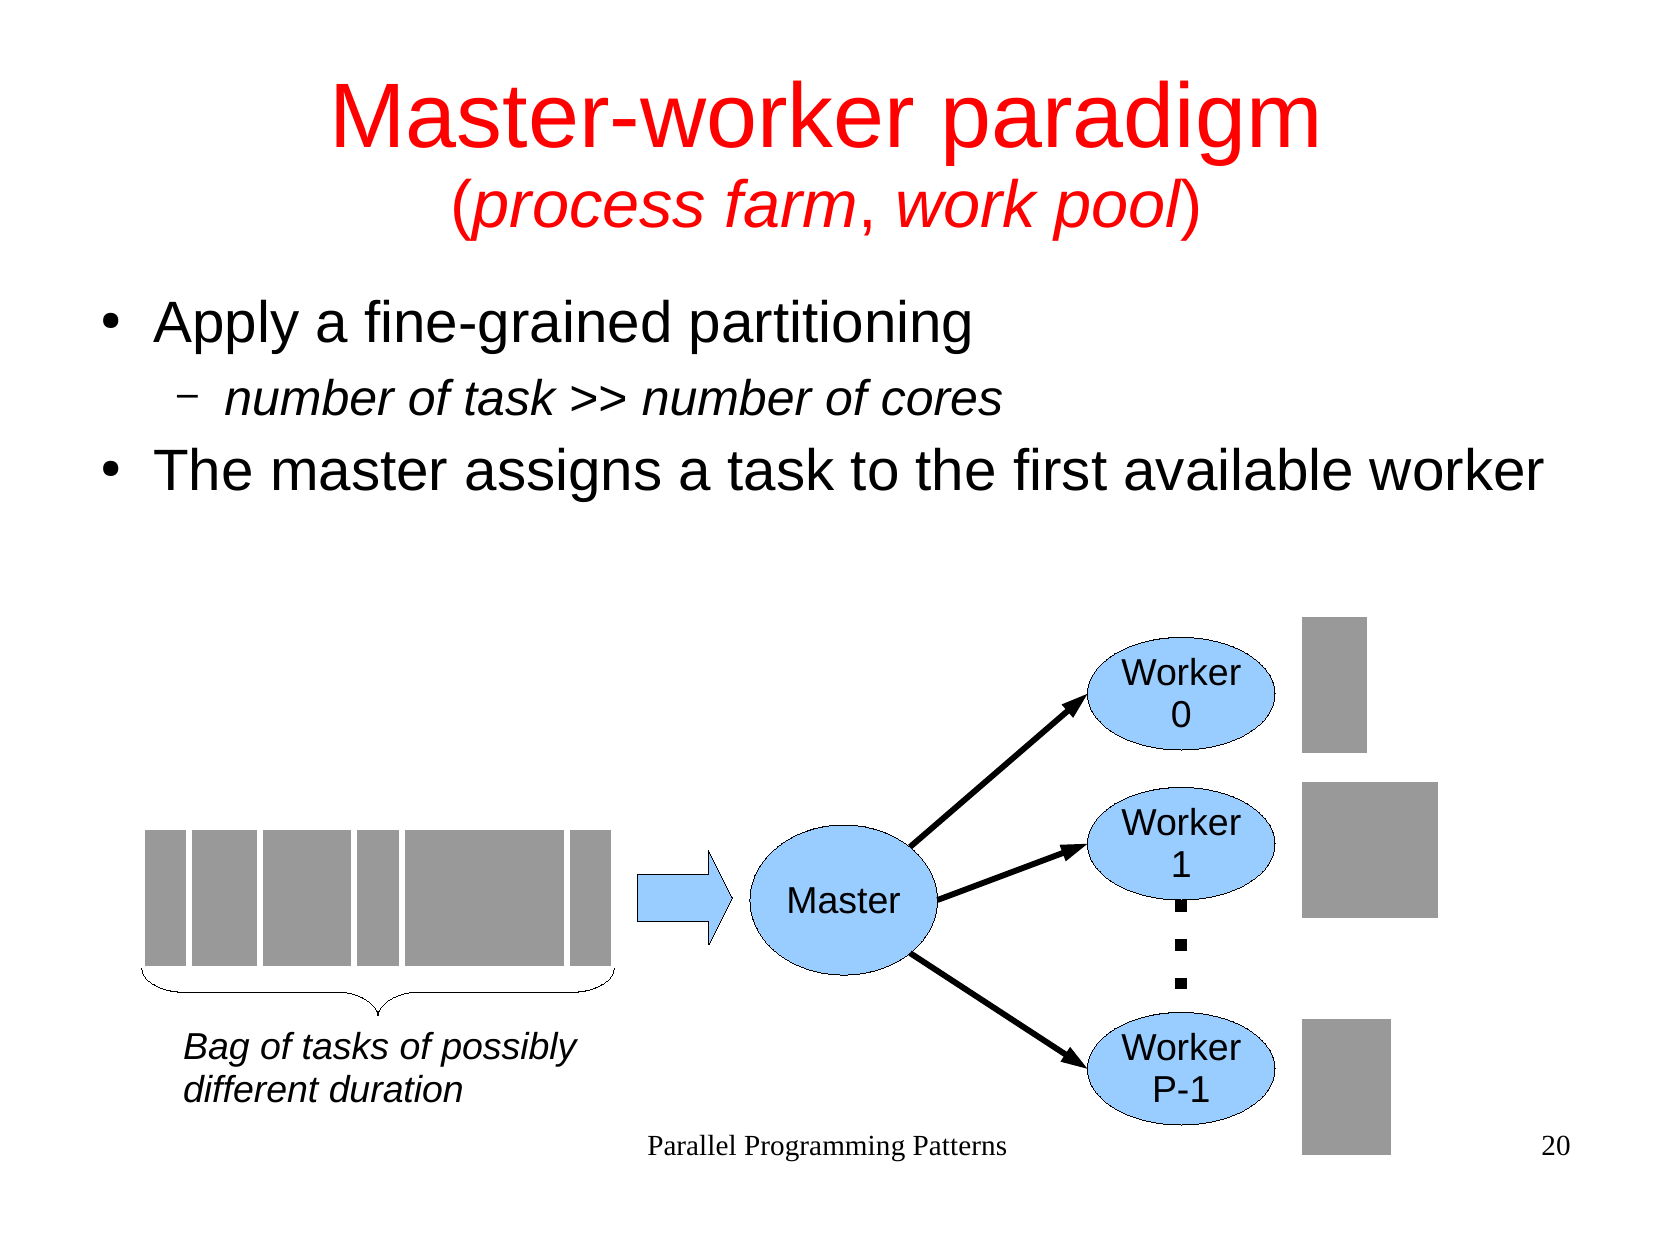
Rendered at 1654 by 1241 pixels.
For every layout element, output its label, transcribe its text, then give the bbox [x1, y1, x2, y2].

text_box Bag of tasks of possibly different duration [165, 1015, 615, 1126]
title Master-worker paradigm (process farm, work pool) [82, 49, 1571, 257]
text_box [1299, 614, 1371, 756]
text_box [637, 850, 733, 945]
list Apply a fine-grained partitioning number of task >> number of cores The master assigns a task to the first available worker [82, 290, 1571, 1109]
text_box [1299, 779, 1441, 922]
text_box Master [749, 825, 938, 976]
text_box [1299, 1015, 1394, 1158]
text_box [141, 826, 615, 969]
text_box Worker 0 [1087, 637, 1276, 751]
text_box Worker 1 [1087, 787, 1276, 900]
text_box Worker P-1 [1087, 1012, 1276, 1126]
